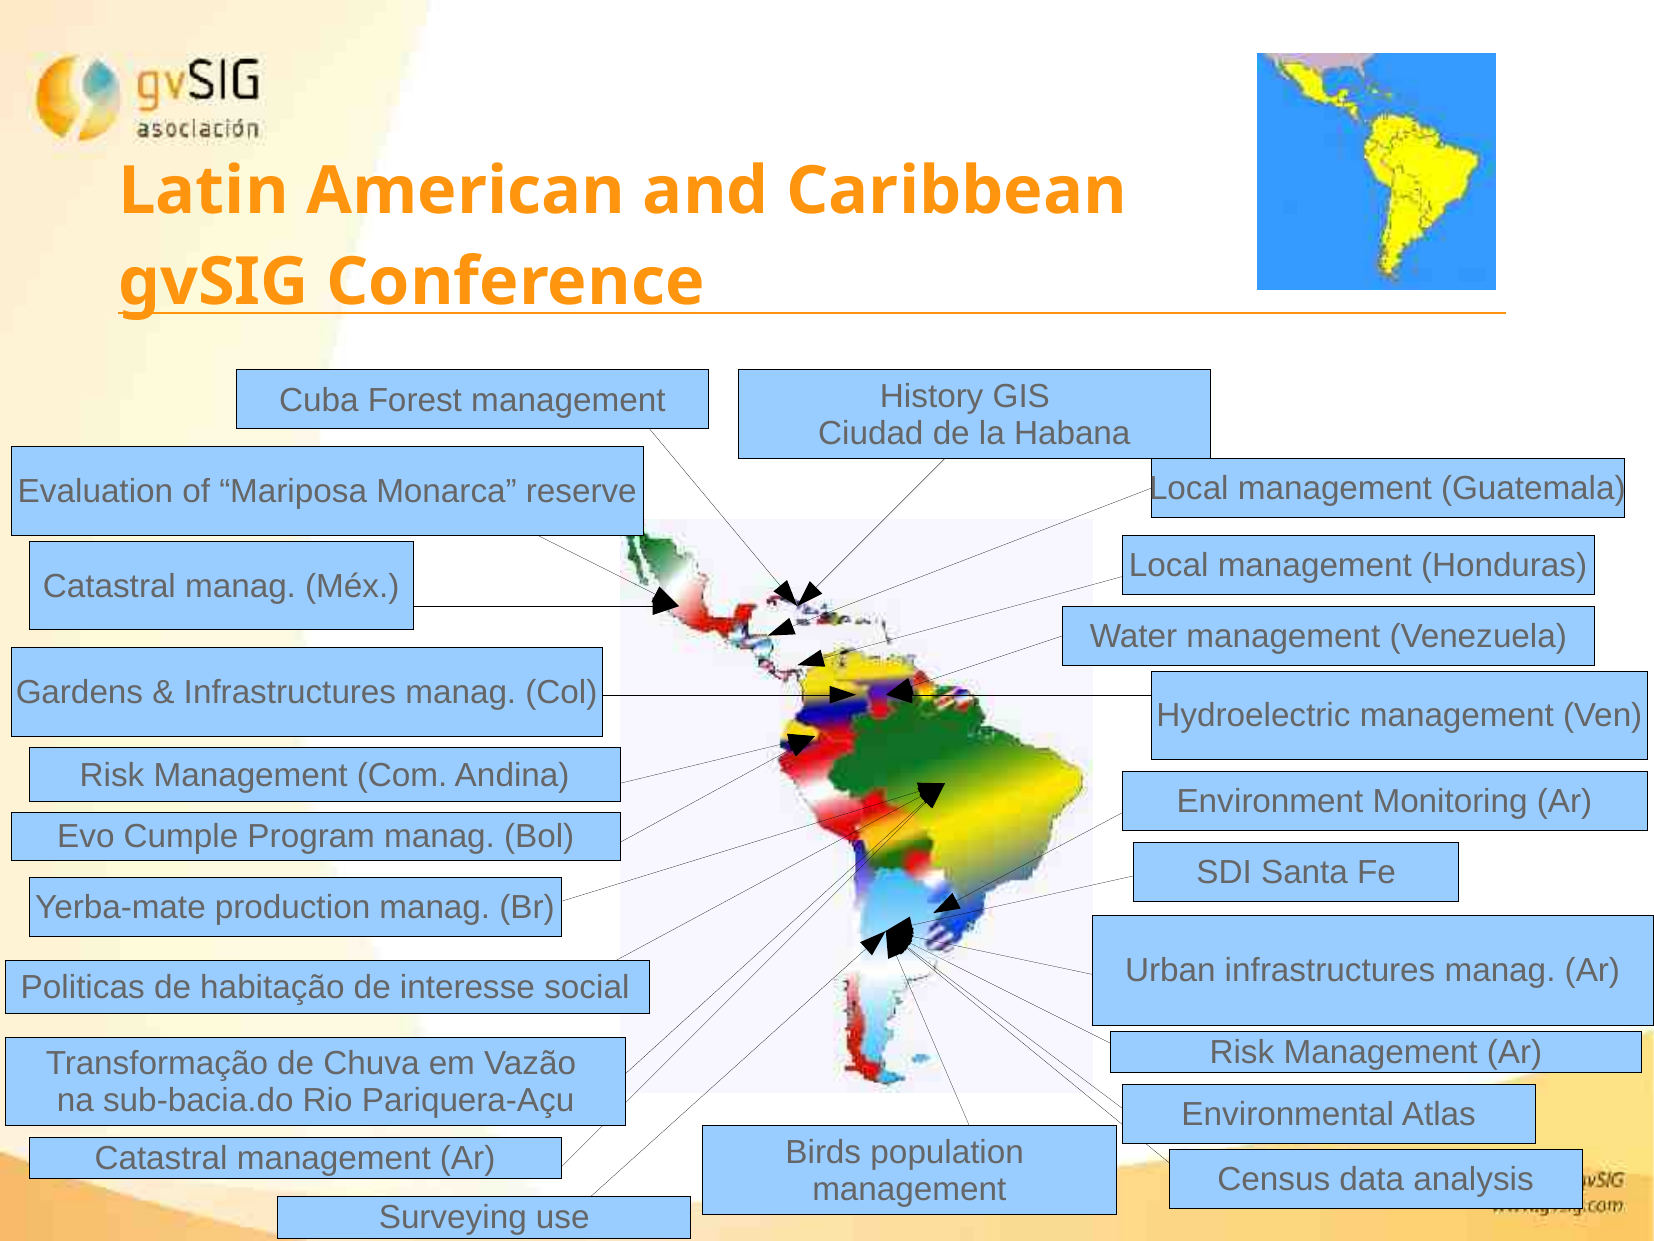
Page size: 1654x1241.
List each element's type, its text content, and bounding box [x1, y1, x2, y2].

text_box Water management (Venezuela) [1062, 606, 1595, 666]
text_box Local management (Honduras) [1122, 535, 1595, 595]
text_box Risk Management (Com. Andina) [29, 747, 621, 802]
text_box Catastral management (Ar) [29, 1137, 562, 1179]
text_box Yerba-mate production manag. (Br) [29, 877, 562, 937]
text_box Risk Management (Ar) [1110, 1031, 1642, 1073]
text_box Cuba Forest management [236, 369, 709, 429]
title Latin American and Caribbean gvSIG Conference [118, 70, 1270, 305]
picture [0, 0, 1654, 1241]
text_box Evaluation of “Mariposa Monarca” reserve [11, 446, 644, 536]
text_box Local management (Guatemala) [1151, 458, 1625, 518]
text_box SDI Santa Fe [1133, 842, 1459, 902]
text_box History GIS Ciudad de la Habana [738, 369, 1211, 459]
text_box Politicas de habitação de interesse social [5, 960, 650, 1014]
text_box Evo Cumple Program manag. (Bol) [11, 812, 621, 861]
text_box Catastral manag. (Méx.) [29, 541, 414, 630]
text_box Census data analysis [1169, 1149, 1583, 1209]
text_box Environment Monitoring (Ar) [1122, 771, 1648, 831]
picture [926, 962, 1122, 1123]
text_box Hydroelectric management (Ven) [1151, 671, 1648, 760]
text_box Environmental Atlas [1122, 1084, 1536, 1144]
text_box Gardens & Infrastructures manag. (Col) [11, 647, 603, 737]
text_box Surveying use [277, 1196, 691, 1239]
text_box Urban infrastructures manag. (Ar) [1092, 915, 1654, 1026]
text_box Birds population management [702, 1125, 1117, 1215]
text_box Transformação de Chuva em Vazão na sub-bacia.do Rio Pariquera-Açu [5, 1037, 626, 1126]
